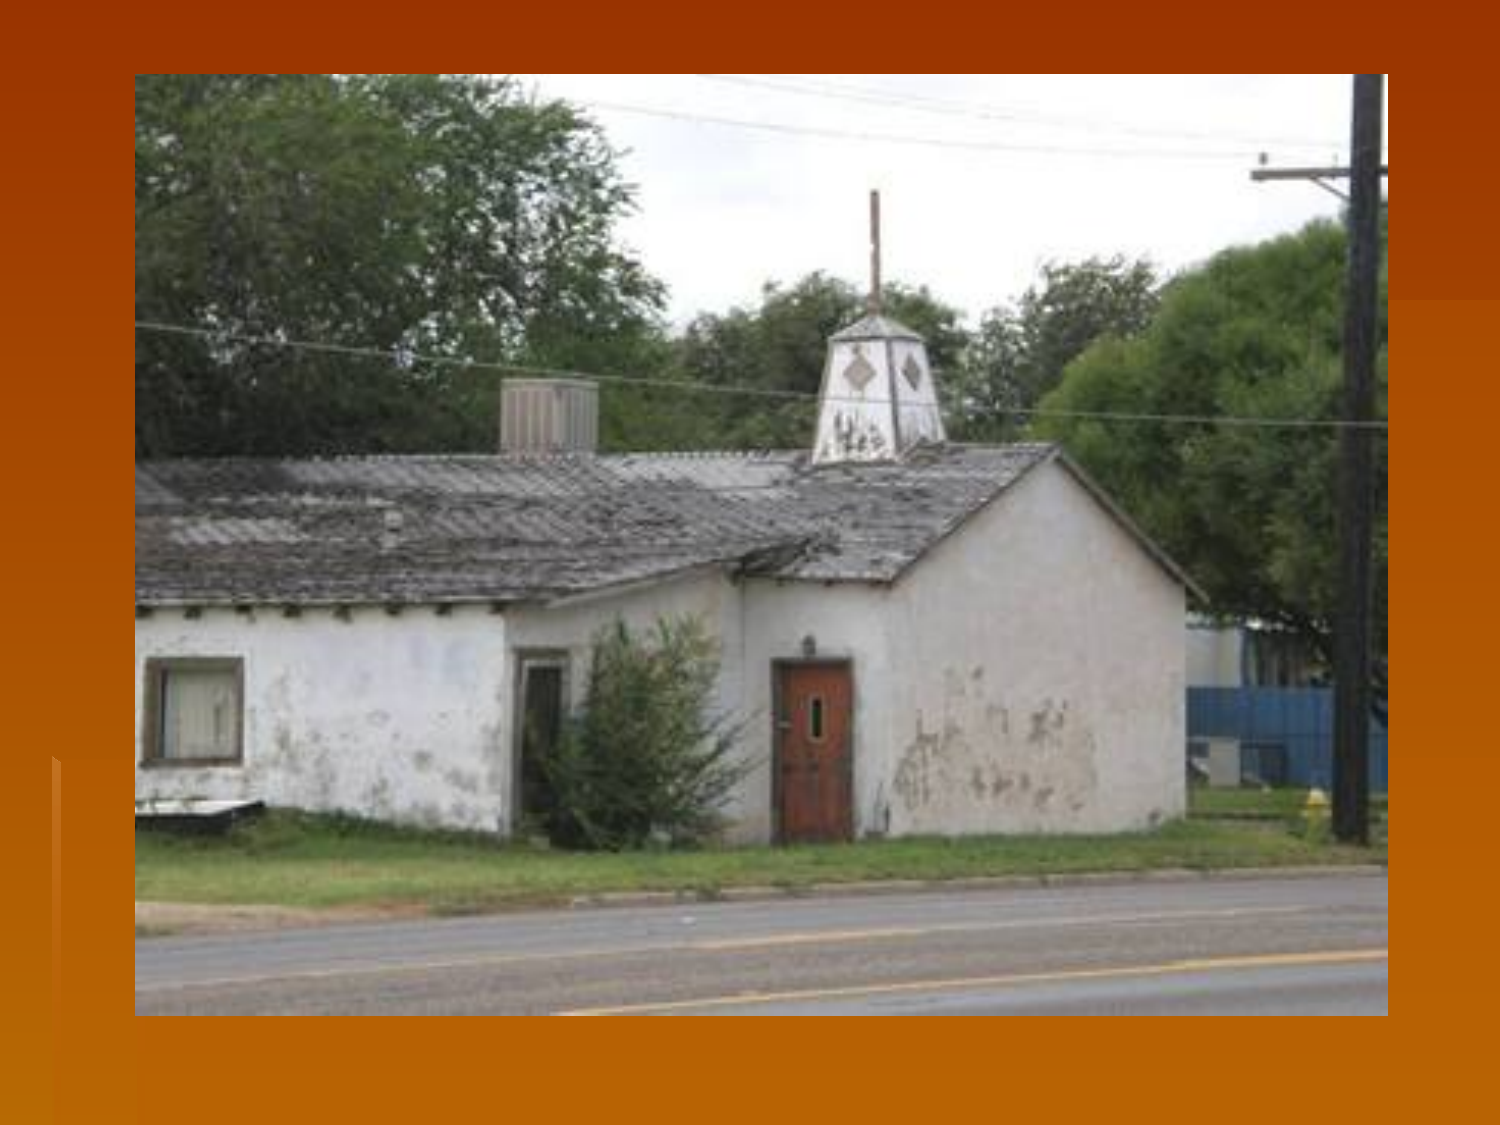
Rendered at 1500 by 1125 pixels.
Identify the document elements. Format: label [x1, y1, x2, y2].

picture [135, 74, 1388, 1016]
